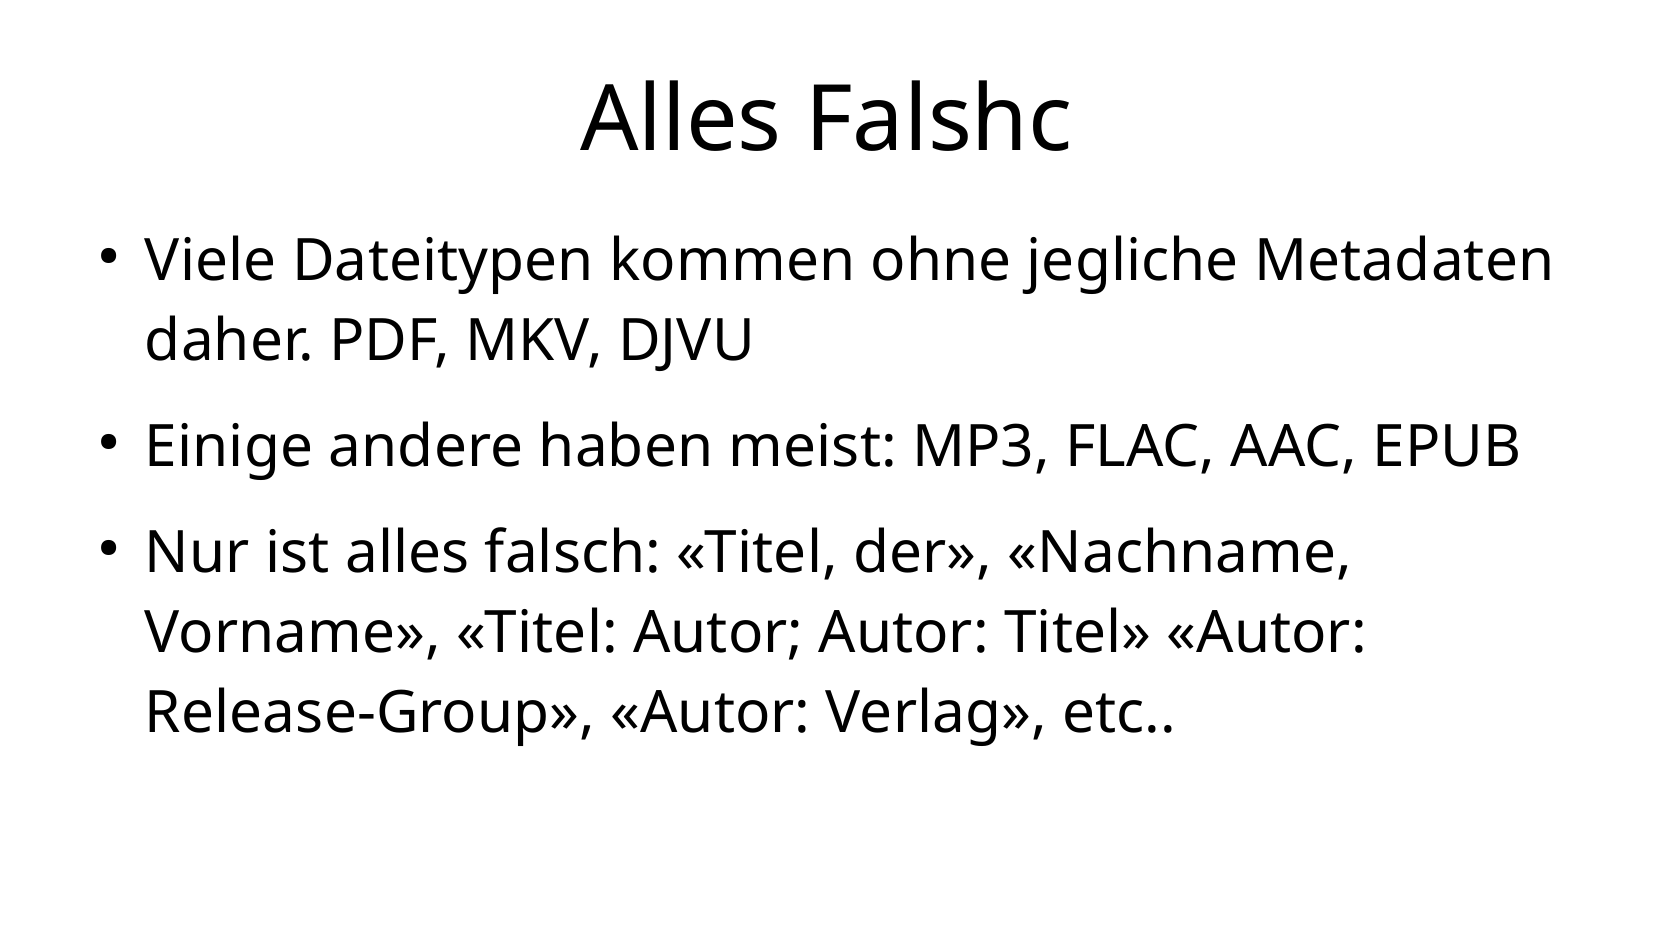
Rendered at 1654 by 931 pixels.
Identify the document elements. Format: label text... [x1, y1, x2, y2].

list Viele Dateitypen kommen ohne jegliche Metadaten daher. PDF, MKV, DJVU Einige andere haben meist: MP3, FLAC, AAC, EPUB Nur ist alles falsch: «Titel, der», «Nachname, Vorname», «Titel: Autor; Autor: Titel» «Autor: Release-Group», «Autor: Verlag», etc.. [82, 217, 1571, 758]
title Alles Falshc [82, 37, 1571, 193]
